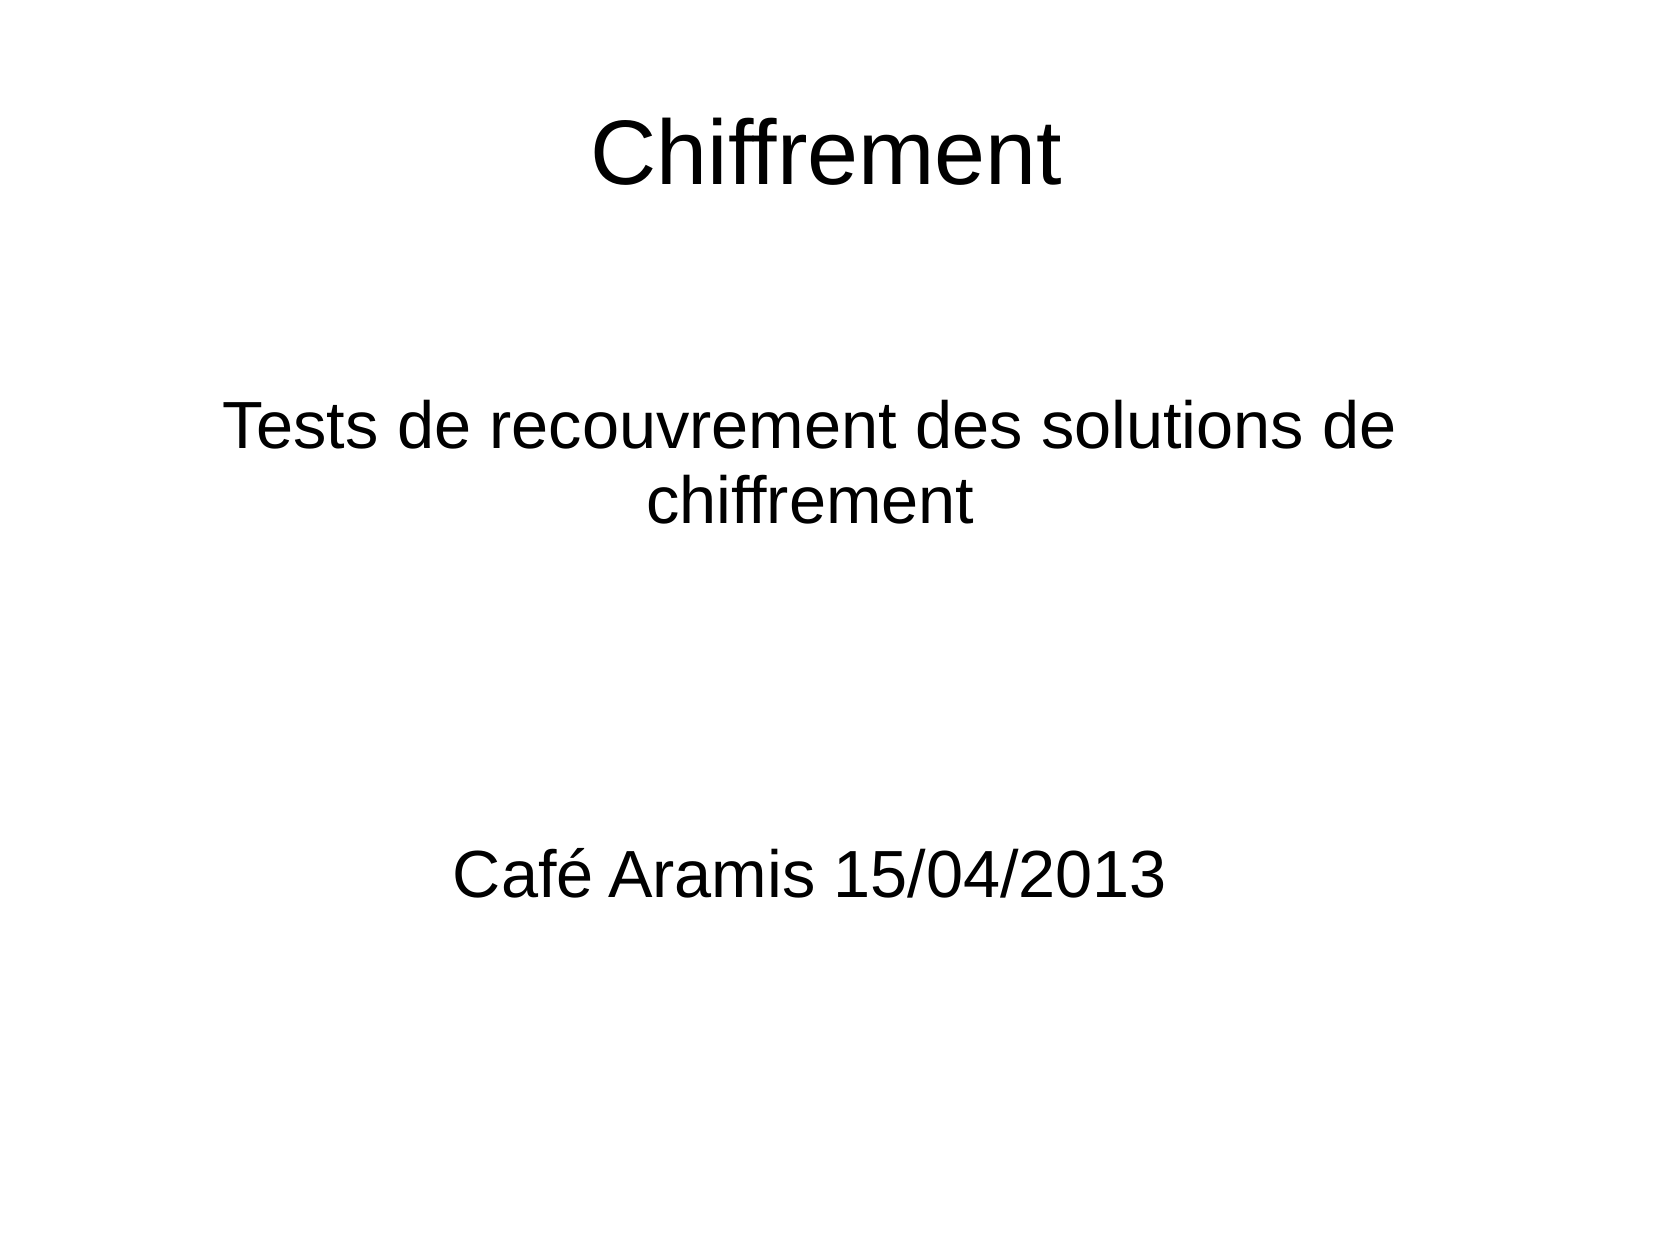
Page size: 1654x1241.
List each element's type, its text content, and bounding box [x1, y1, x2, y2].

title Chiffrement [82, 49, 1571, 257]
subtitle Tests de recouvrement des solutions de chiffrement Café Aramis 15/04/2013 [82, 290, 1538, 1010]
